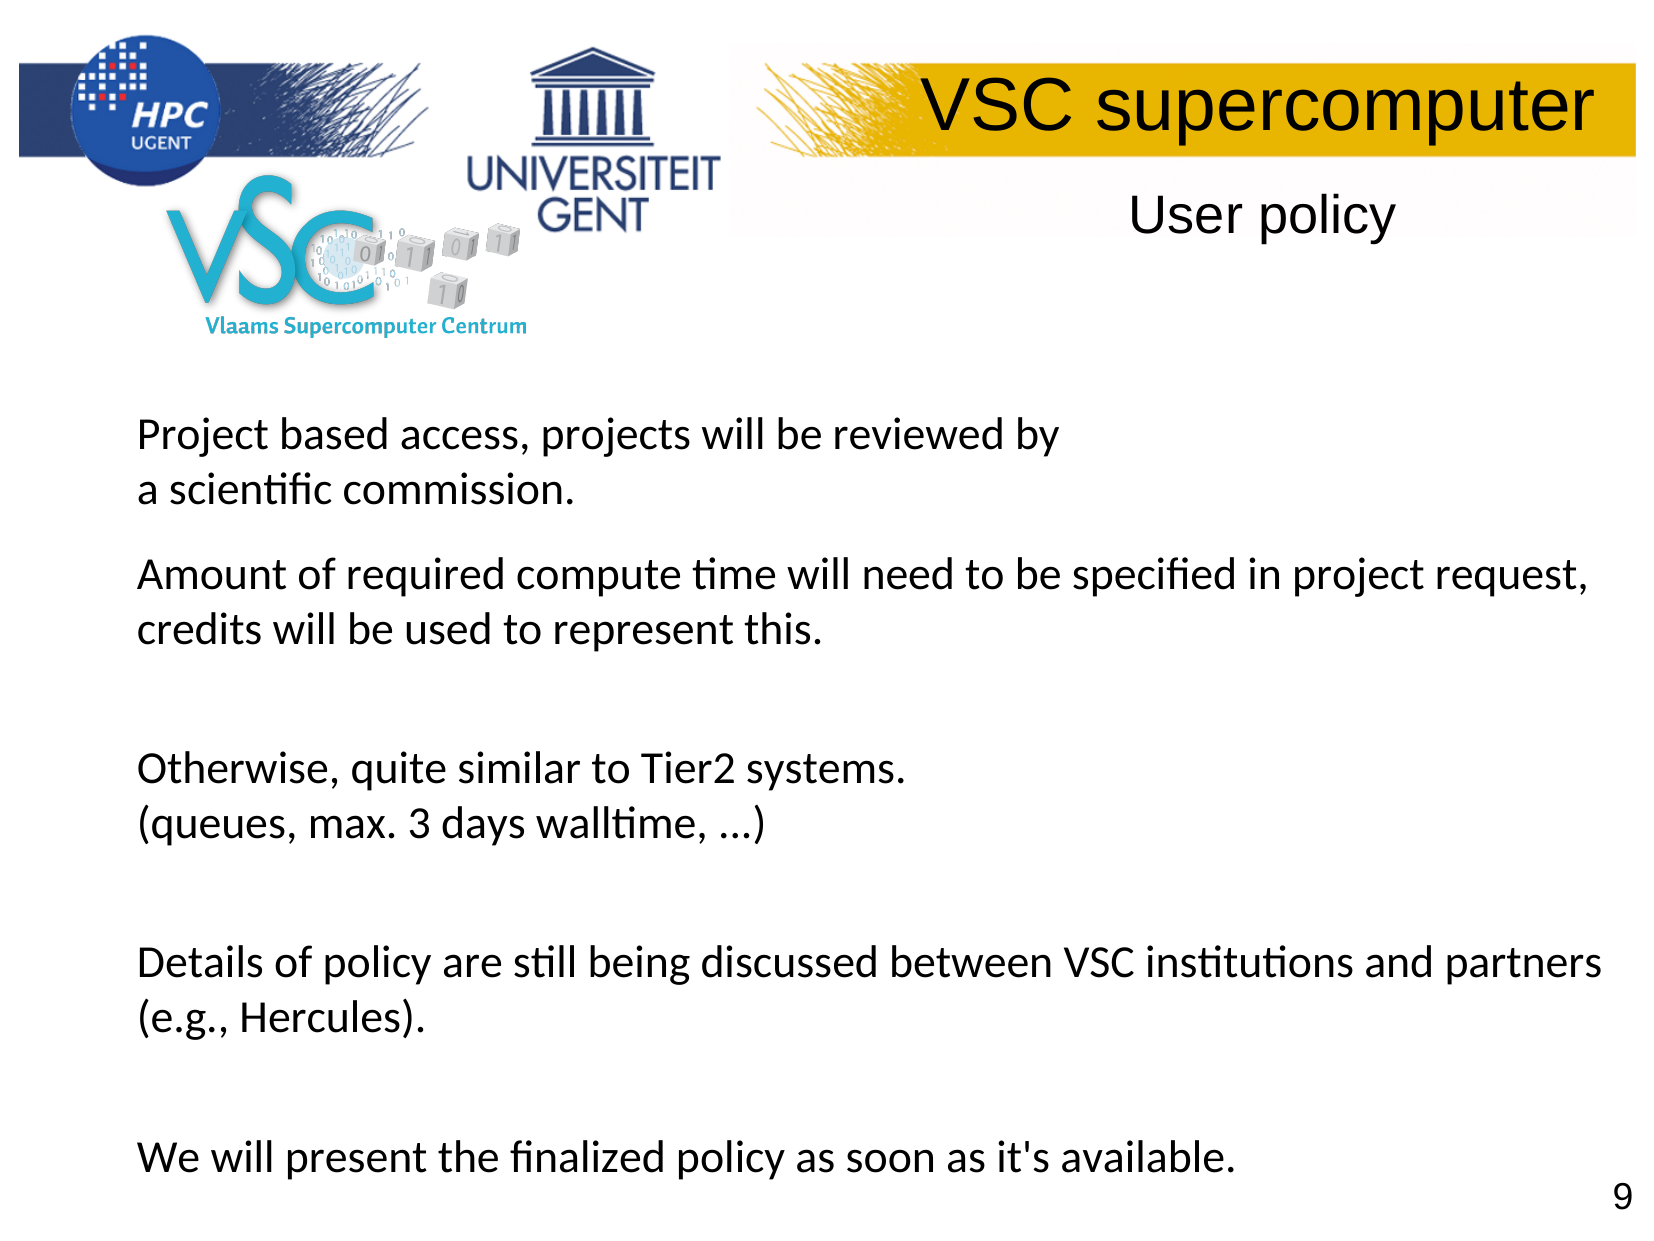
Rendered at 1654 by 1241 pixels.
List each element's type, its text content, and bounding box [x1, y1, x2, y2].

text_box Project based access, projects will be reviewed by a scientific commission. Amount of required compute time will need to be specified in project request, credits will be used to represent this. Otherwise, quite similar to Tier2 systems. (queues, max. 3 days walltime, ...) Details of policy are still being discussed between VSC institutions and partners (e.g., Hercules). We will present the finalized policy as soon as it's available. [122, 311, 1654, 1064]
title VSC supercomputer [904, 56, 1613, 150]
text_box User policy [872, 172, 1654, 263]
picture [19, 8, 1636, 311]
